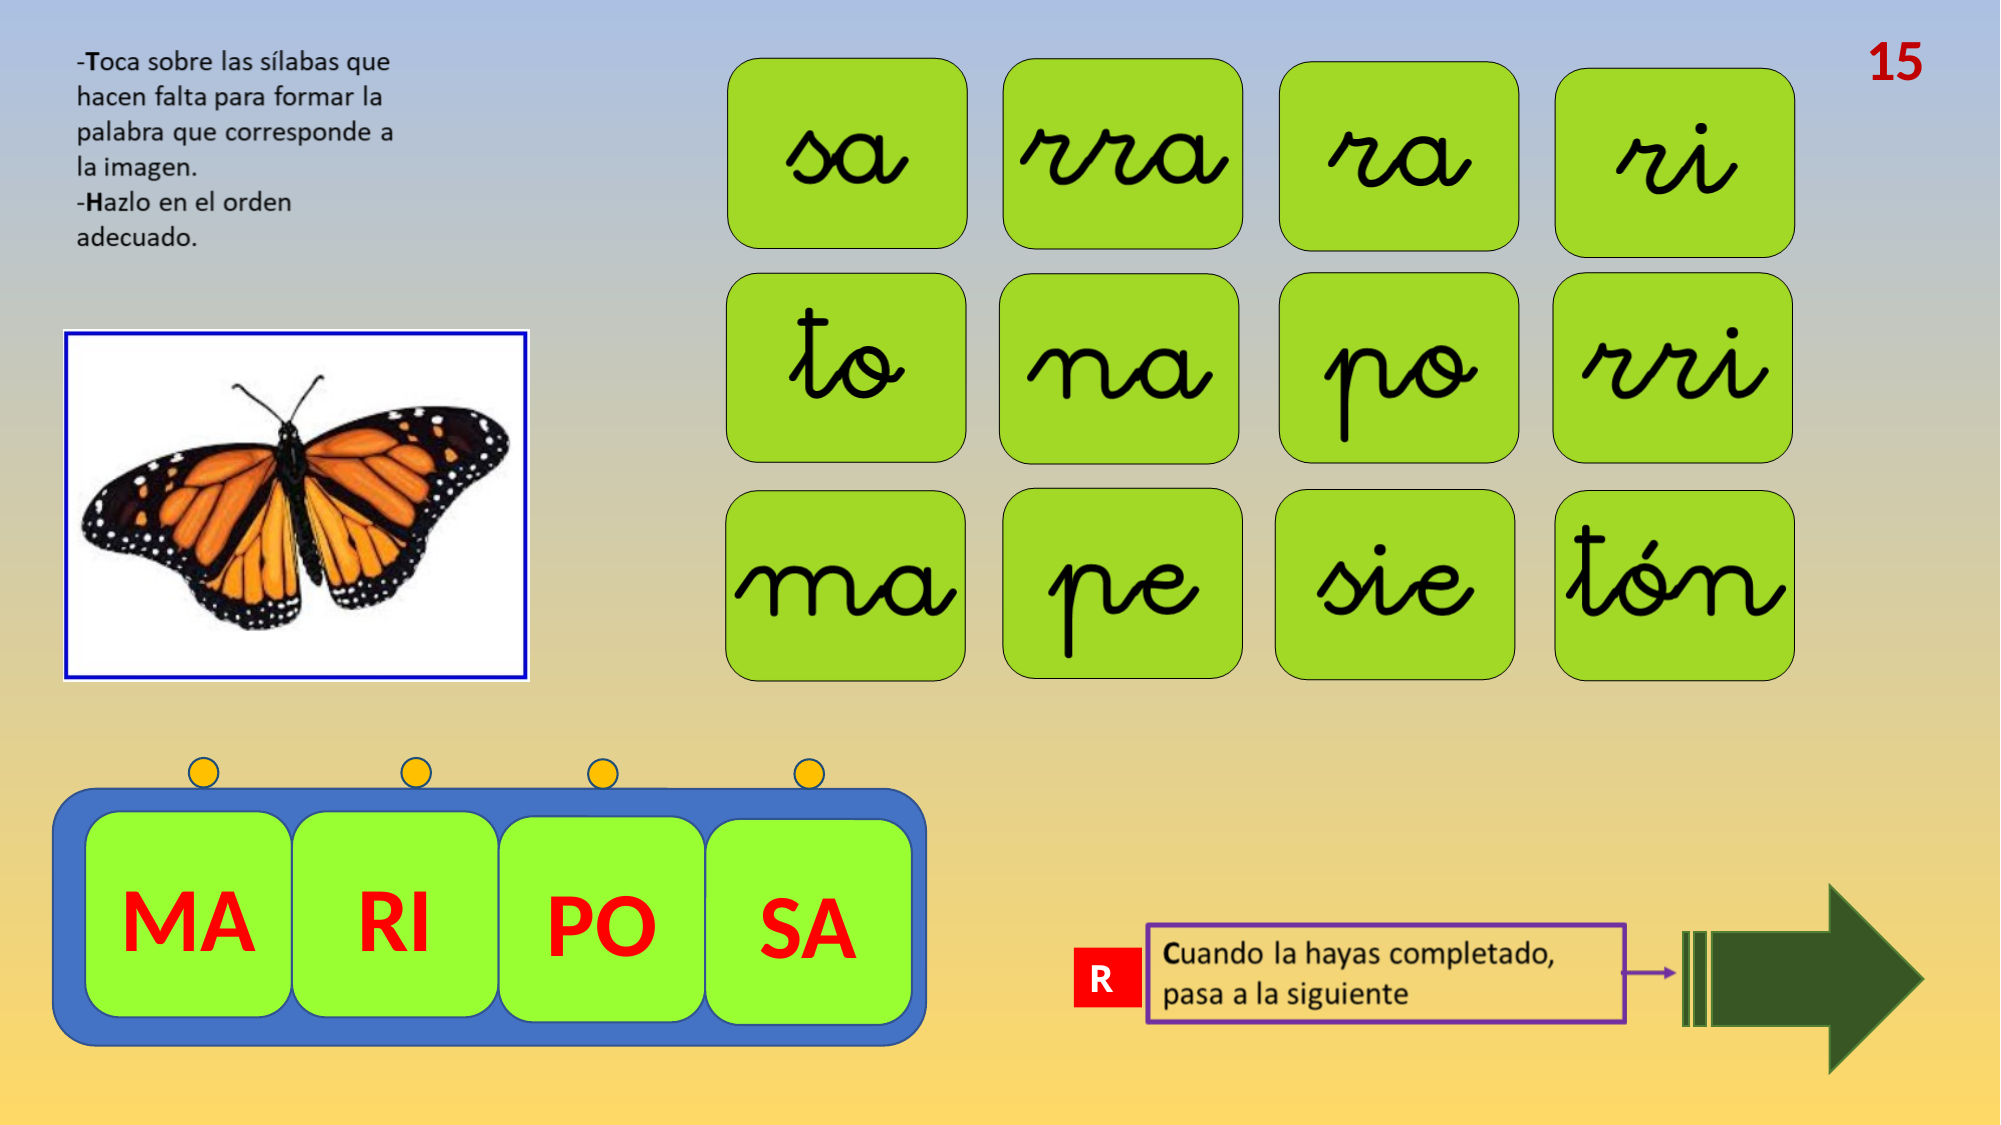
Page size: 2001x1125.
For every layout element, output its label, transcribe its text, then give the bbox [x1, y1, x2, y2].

text_box R [1073, 947, 1141, 1008]
text_box SA [705, 818, 912, 1026]
picture [63, 329, 530, 682]
text_box [52, 757, 927, 1046]
text_box PO [498, 816, 705, 1023]
picture [1278, 61, 1520, 253]
picture [998, 273, 1240, 465]
text_box [1711, 885, 1924, 1073]
picture [1274, 488, 1516, 681]
text_box 15 [1851, 14, 1953, 100]
picture [725, 272, 967, 465]
picture [1002, 58, 1244, 250]
picture [1552, 272, 1794, 464]
text_box [1694, 932, 1707, 1026]
text_box MA [85, 811, 292, 1018]
picture [1002, 487, 1244, 680]
picture [1141, 921, 1691, 1034]
picture [1554, 489, 1796, 682]
text_box RI [291, 811, 499, 1018]
picture [725, 490, 967, 682]
picture [58, 34, 431, 272]
picture [727, 57, 968, 250]
picture [1278, 272, 1520, 464]
picture [1554, 67, 1796, 260]
